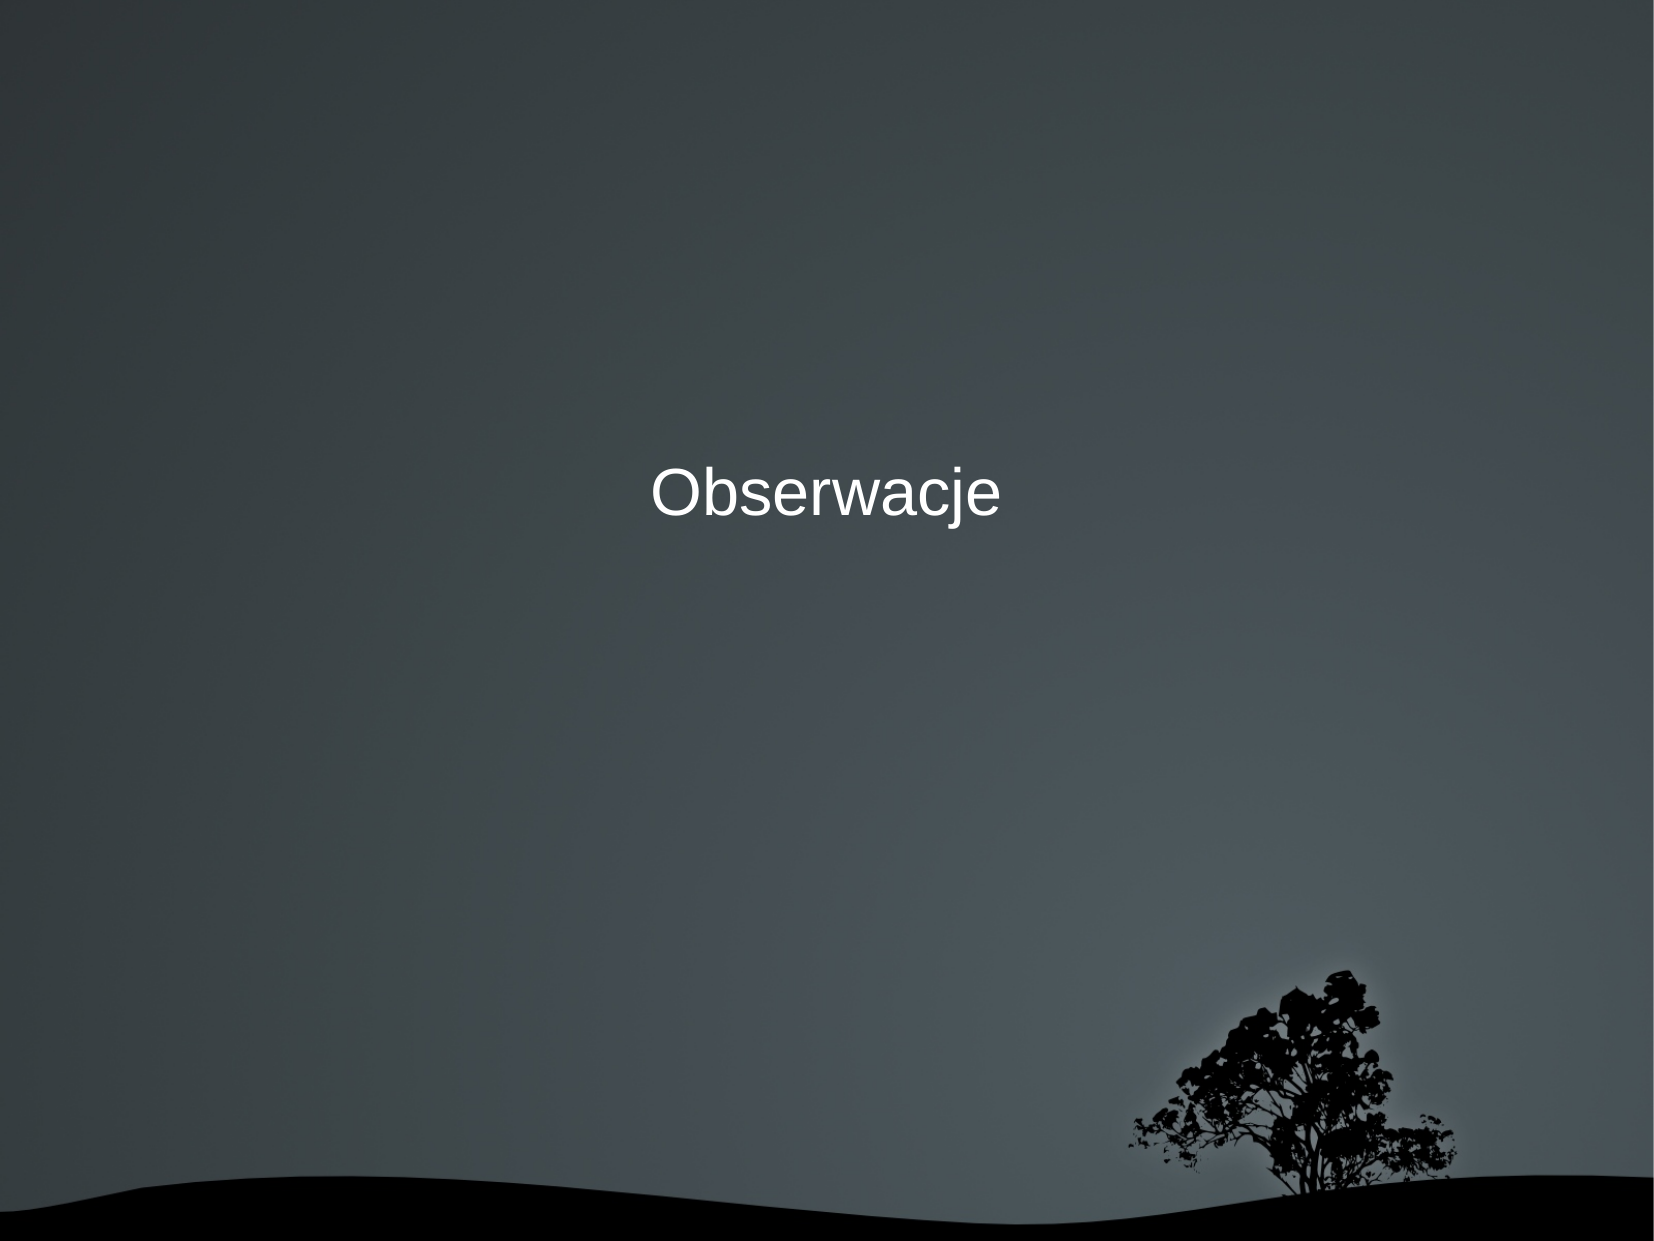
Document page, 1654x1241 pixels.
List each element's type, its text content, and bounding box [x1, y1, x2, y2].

subtitle Obserwacje [82, 49, 1571, 1109]
picture [0, 0, 1654, 1241]
